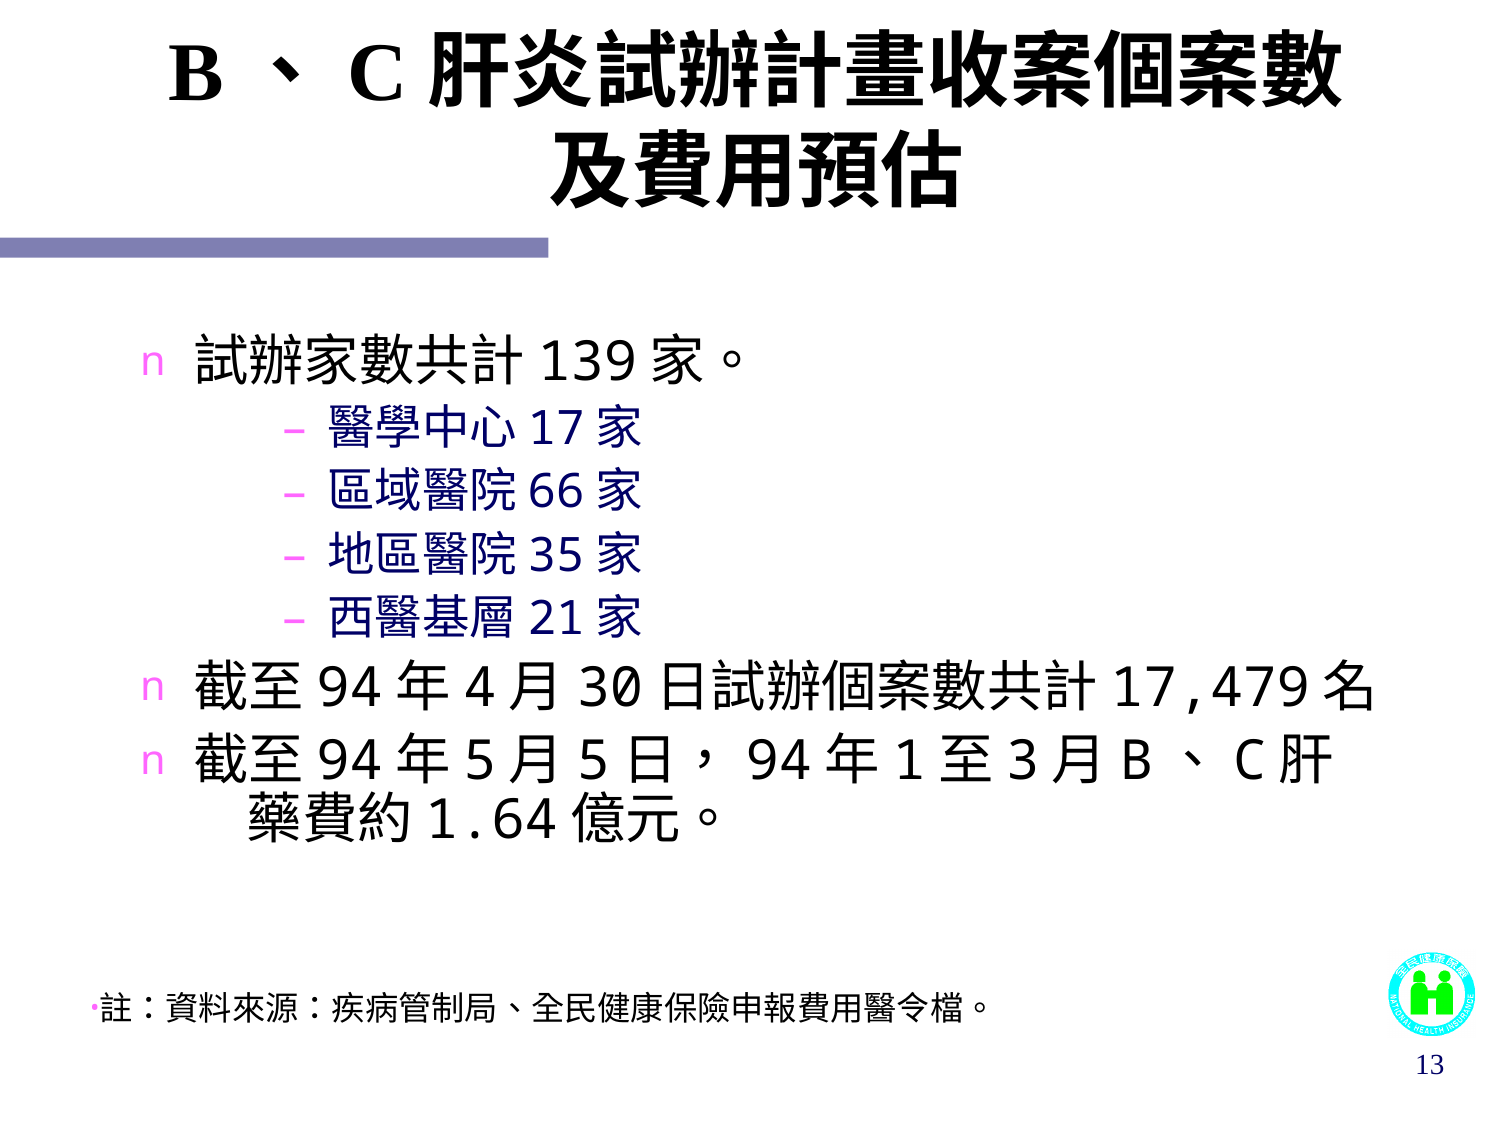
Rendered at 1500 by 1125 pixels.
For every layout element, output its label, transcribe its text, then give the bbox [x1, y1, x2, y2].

list 試辦家數共計139家。 醫學中心17家 區域醫院66家 地區醫院35家 西醫基層21家 截至94年4月30日試辦個案數共計17,479名 截至94年5月5日，94年1至3月B、C肝藥費約1.64億元。 [125, 324, 1401, 963]
title B、C肝炎試辦計畫收案個案數 及費用預估 [62, 0, 1450, 225]
text_box 註：資料來源：疾病管制局、全民健康保險申報費用醫令檔。 [75, 987, 1276, 1035]
text_box [1400, 1037, 1476, 1125]
